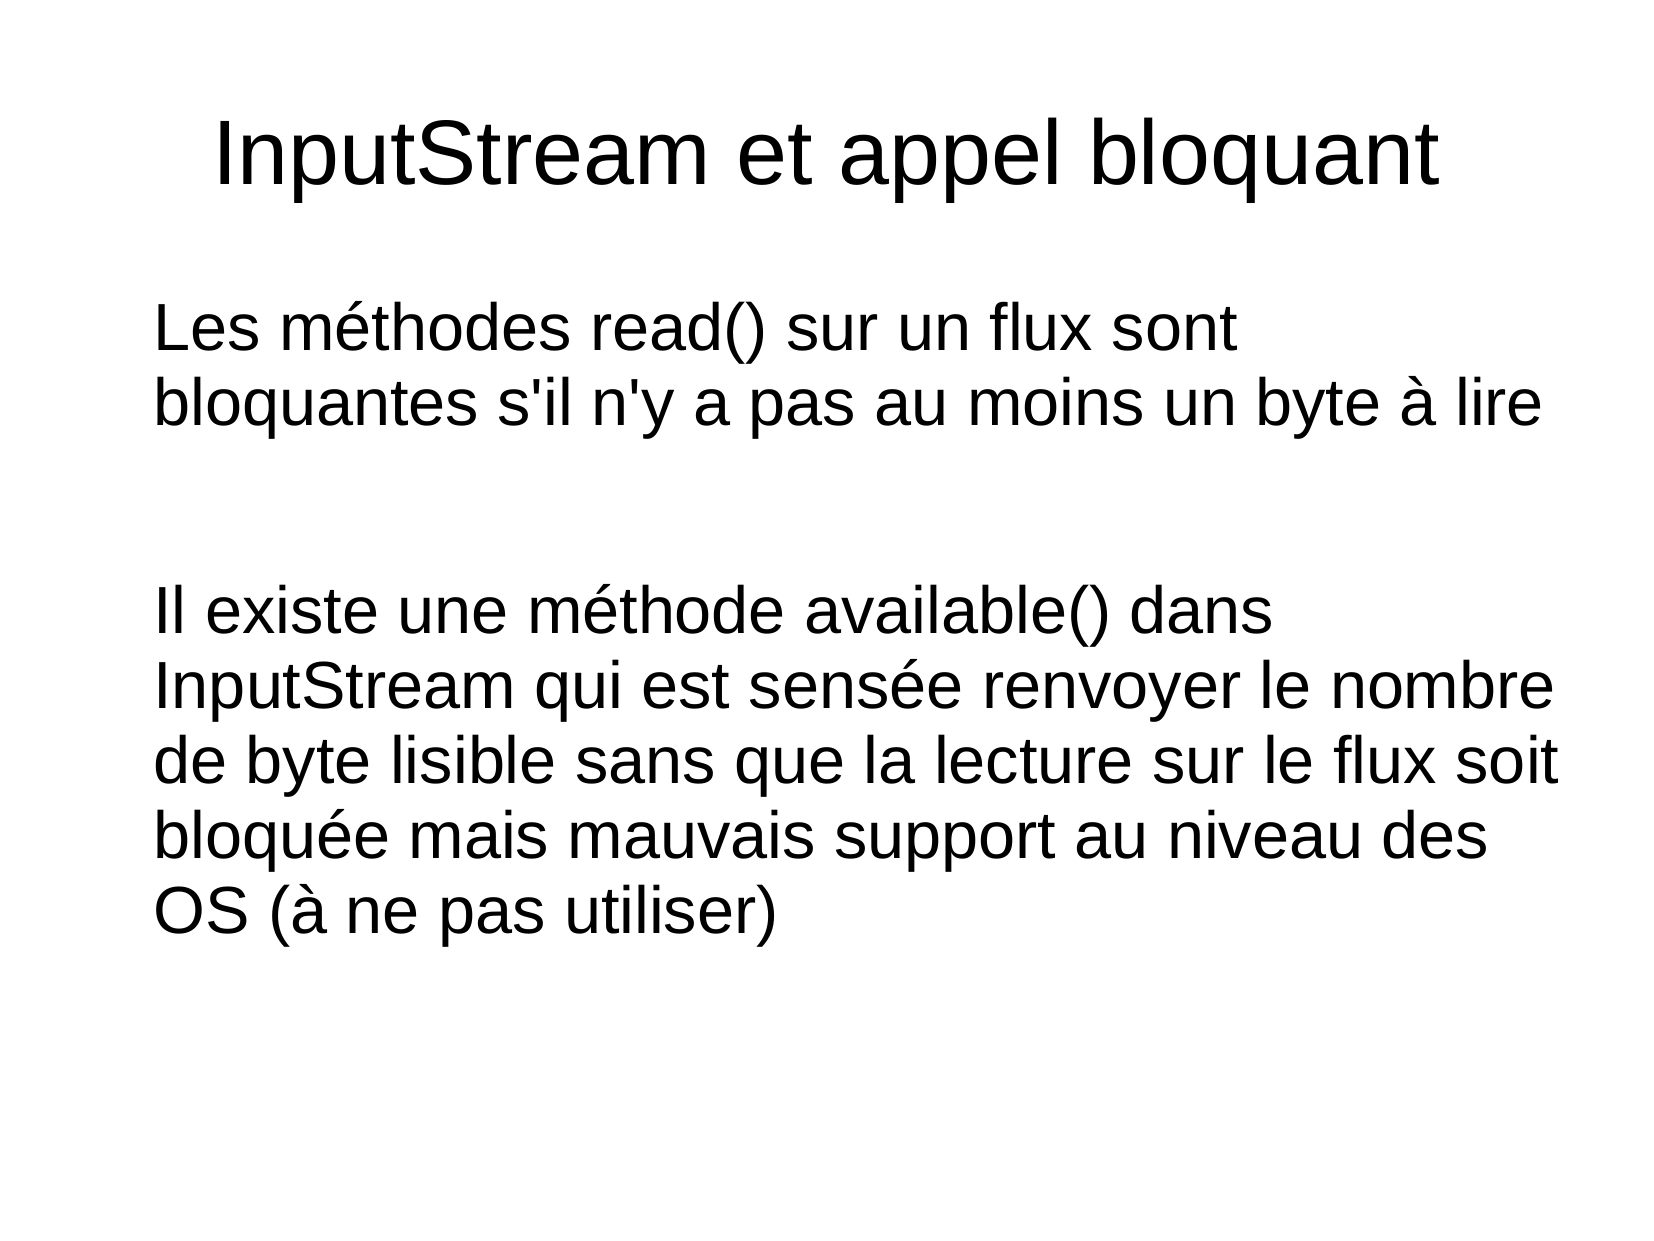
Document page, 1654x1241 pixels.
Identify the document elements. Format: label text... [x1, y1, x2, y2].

list Les méthodes read() sur un flux sont bloquantes s'il n'y a pas au moins un byte à lire Il existe une méthode available() dans InputStream qui est sensée renvoyer le nombre de byte lisible sans que la lecture sur le flux soit bloquée mais mauvais support au niveau des OS (à ne pas utiliser) [82, 290, 1571, 1010]
title InputStream et appel bloquant [82, 49, 1571, 257]
